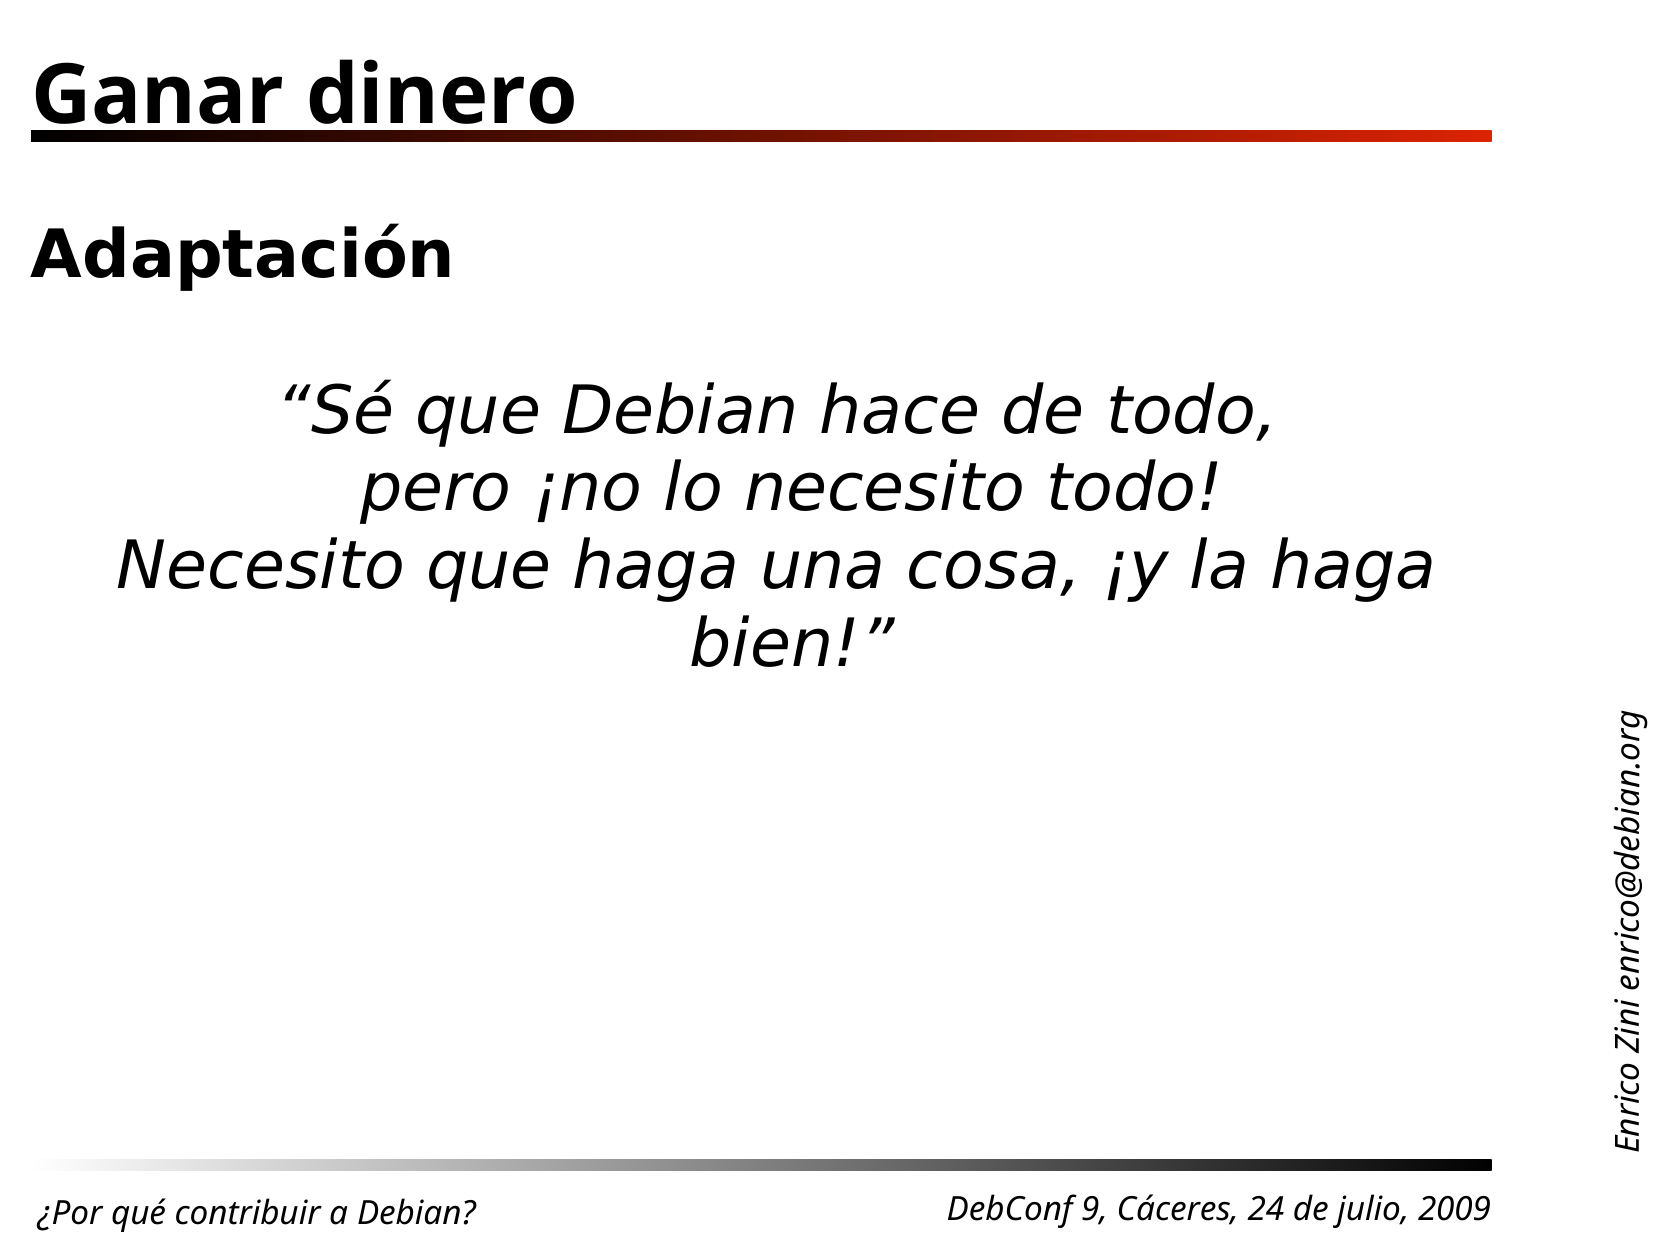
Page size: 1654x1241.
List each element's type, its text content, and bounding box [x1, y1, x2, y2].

text_box Adaptación “Sé que Debian hace de todo, pero ¡no lo necesito todo! Necesito que haga una cosa, ¡y la haga bien!” [30, 215, 1495, 1089]
text_box Ganar dinero [31, 34, 1438, 168]
